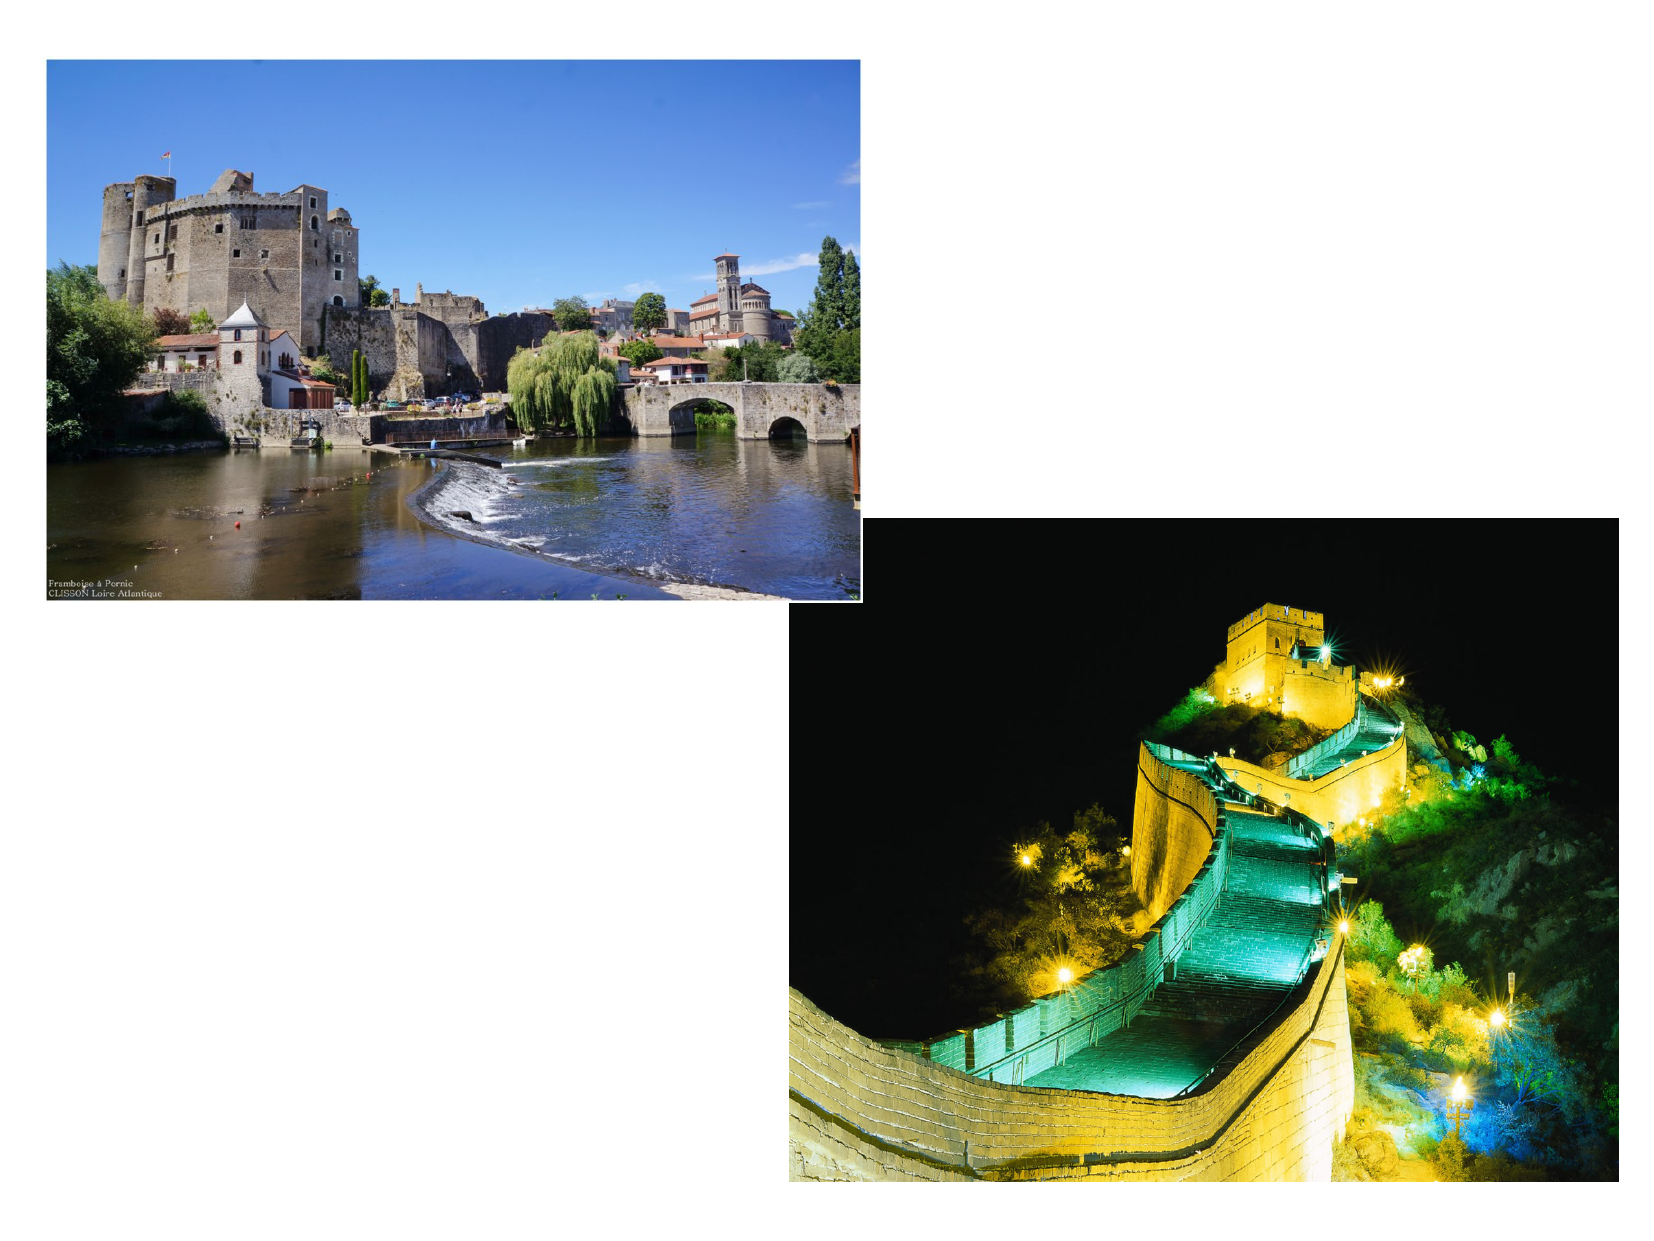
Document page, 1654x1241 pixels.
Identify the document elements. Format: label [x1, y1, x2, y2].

picture [43, 56, 1619, 1182]
